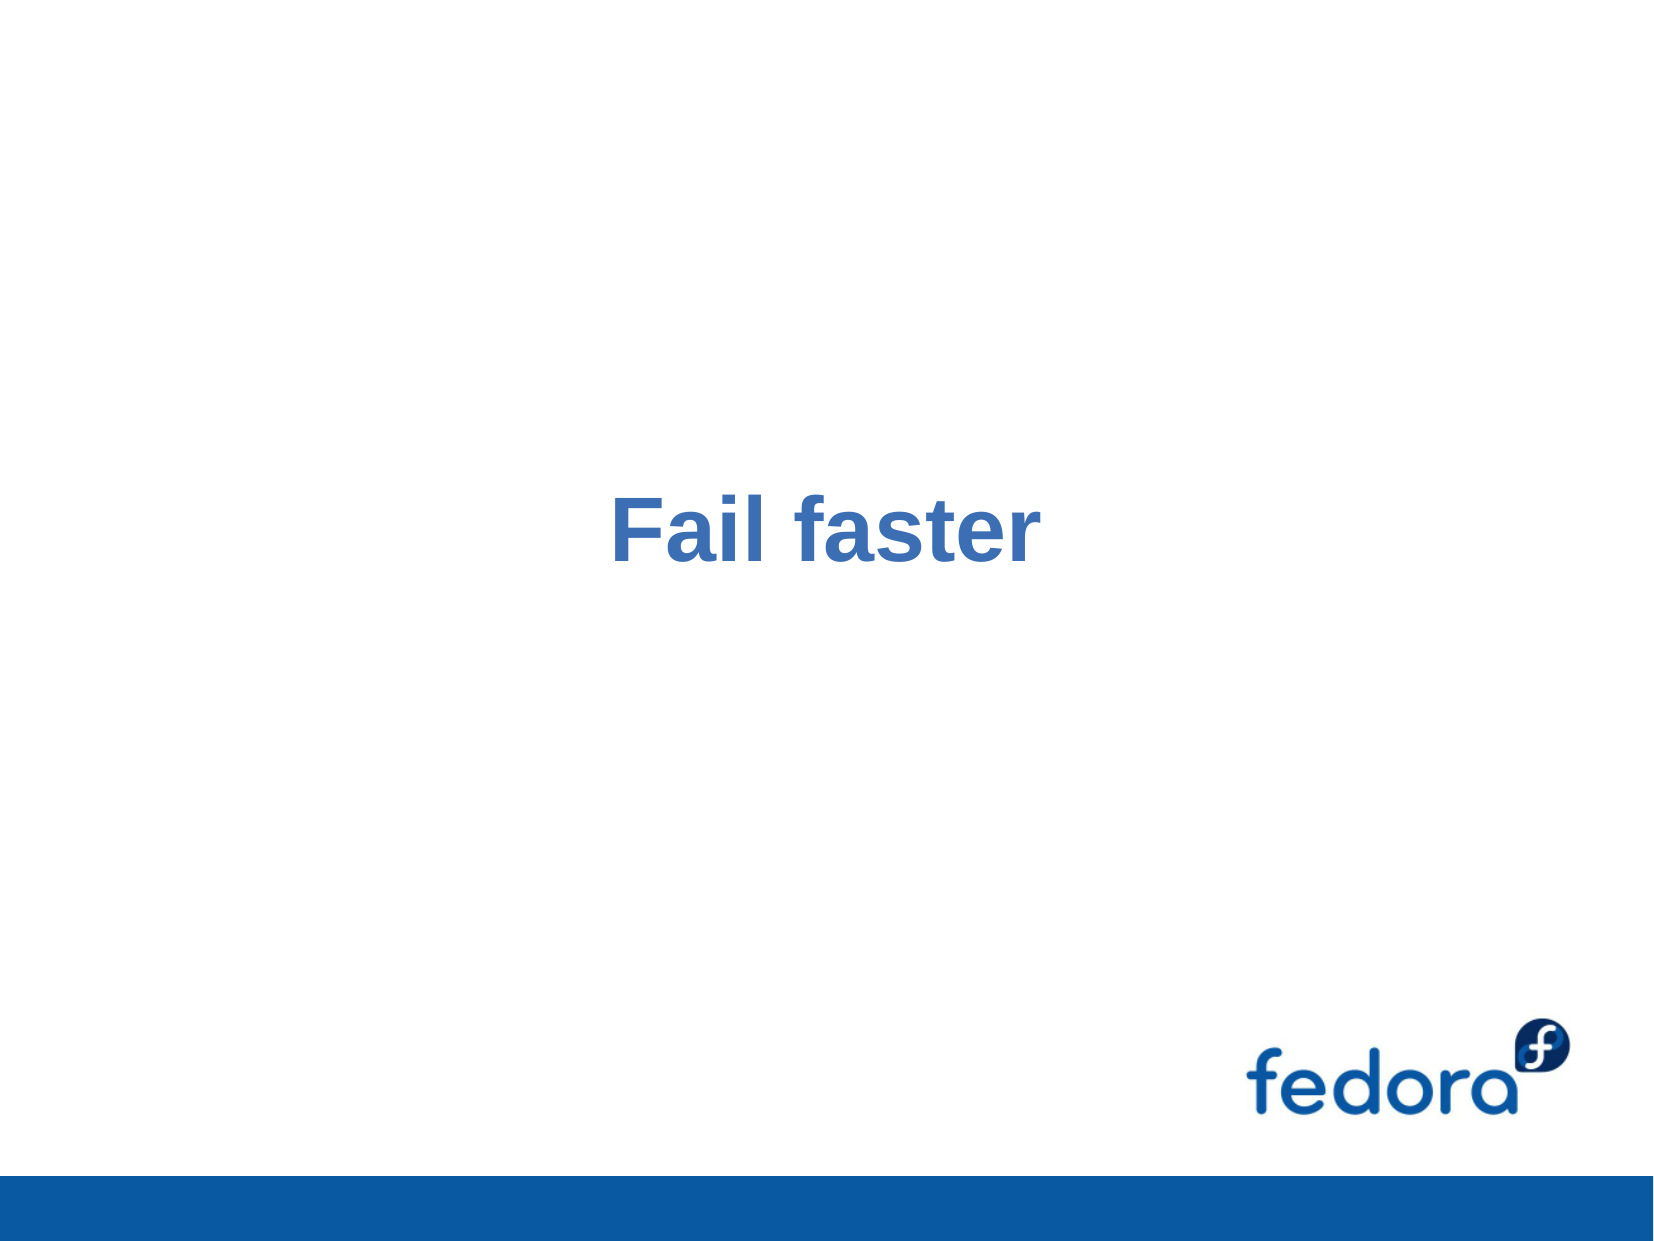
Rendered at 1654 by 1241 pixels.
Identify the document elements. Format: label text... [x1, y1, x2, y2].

picture [1237, 1010, 1576, 1125]
subtitle Fail faster [82, 56, 1571, 1102]
picture [0, 1176, 1654, 1241]
